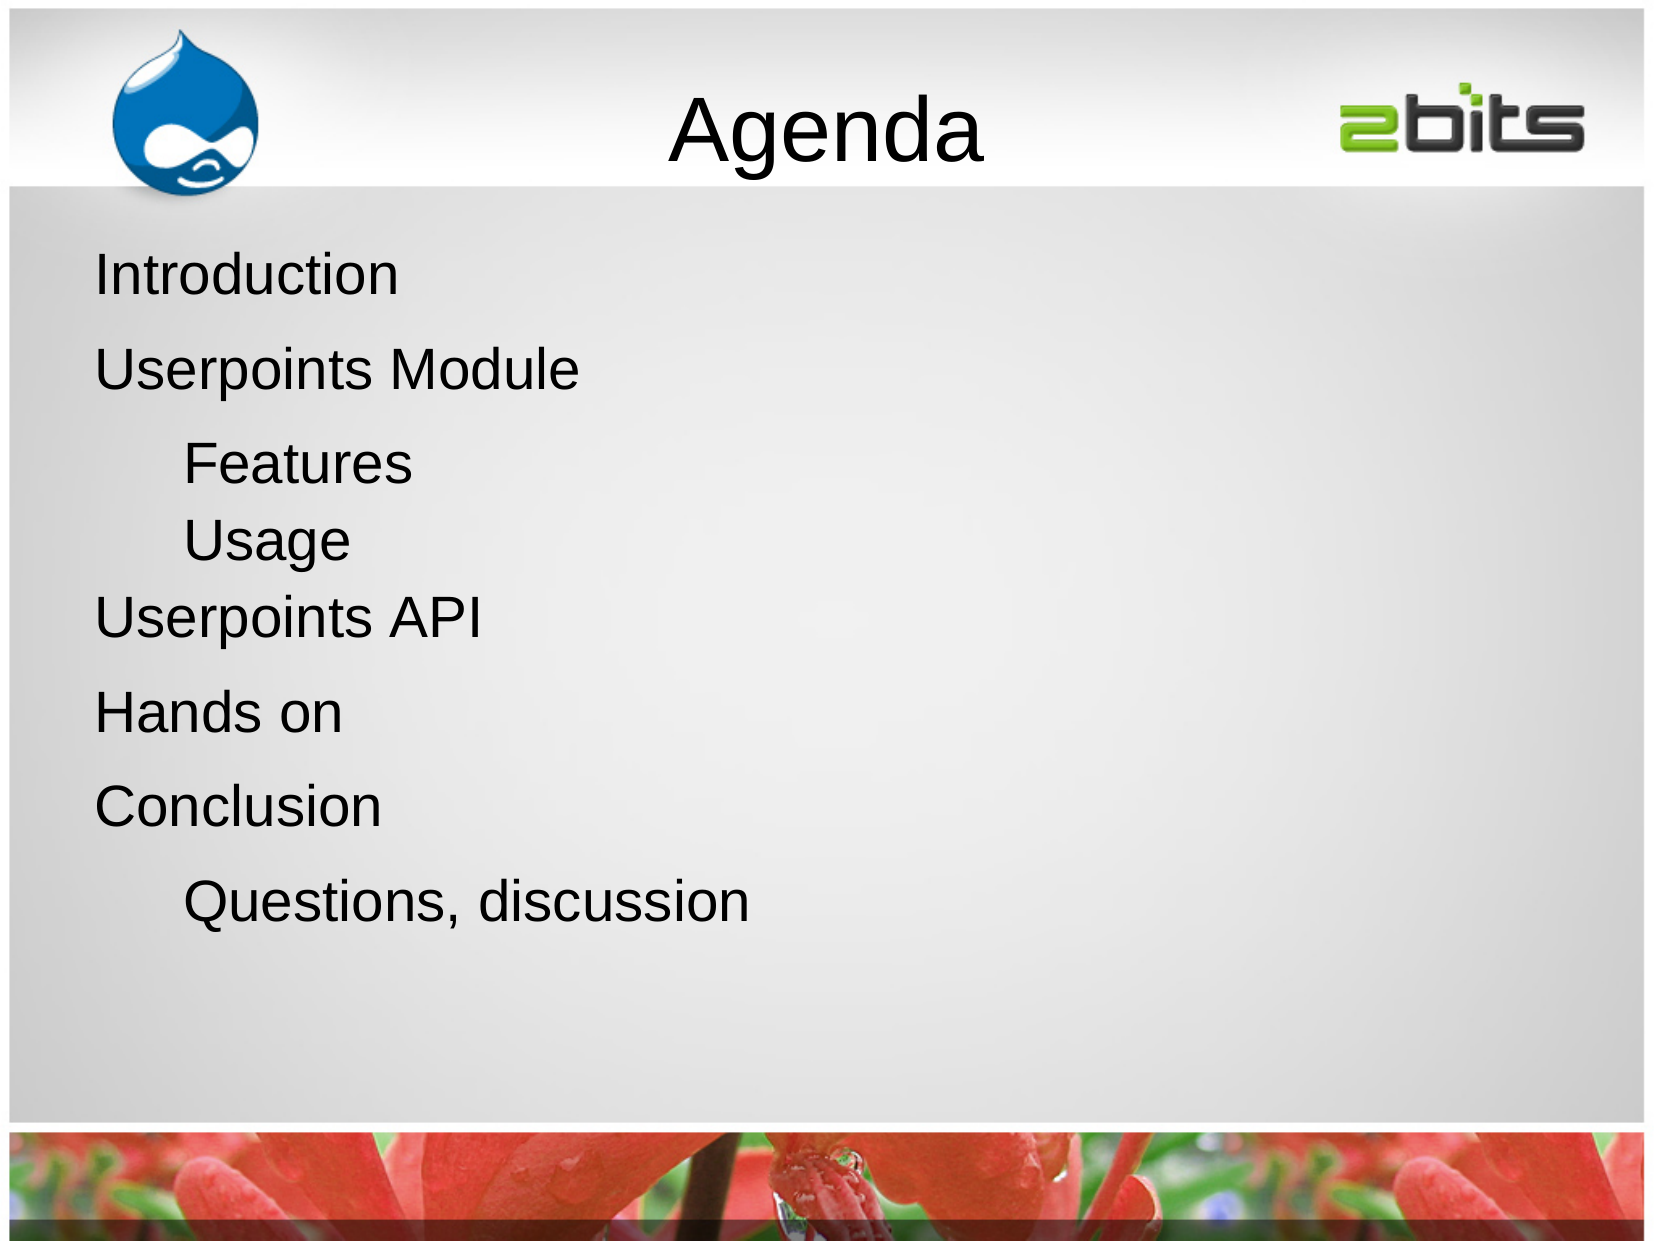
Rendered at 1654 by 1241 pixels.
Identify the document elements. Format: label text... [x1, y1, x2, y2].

title Agenda [82, 25, 1571, 233]
picture [0, 0, 1654, 1241]
list Introduction Userpoints Module Features Usage Userpoints API Hands on Conclusion Questions, discussion [76, 242, 1565, 1106]
